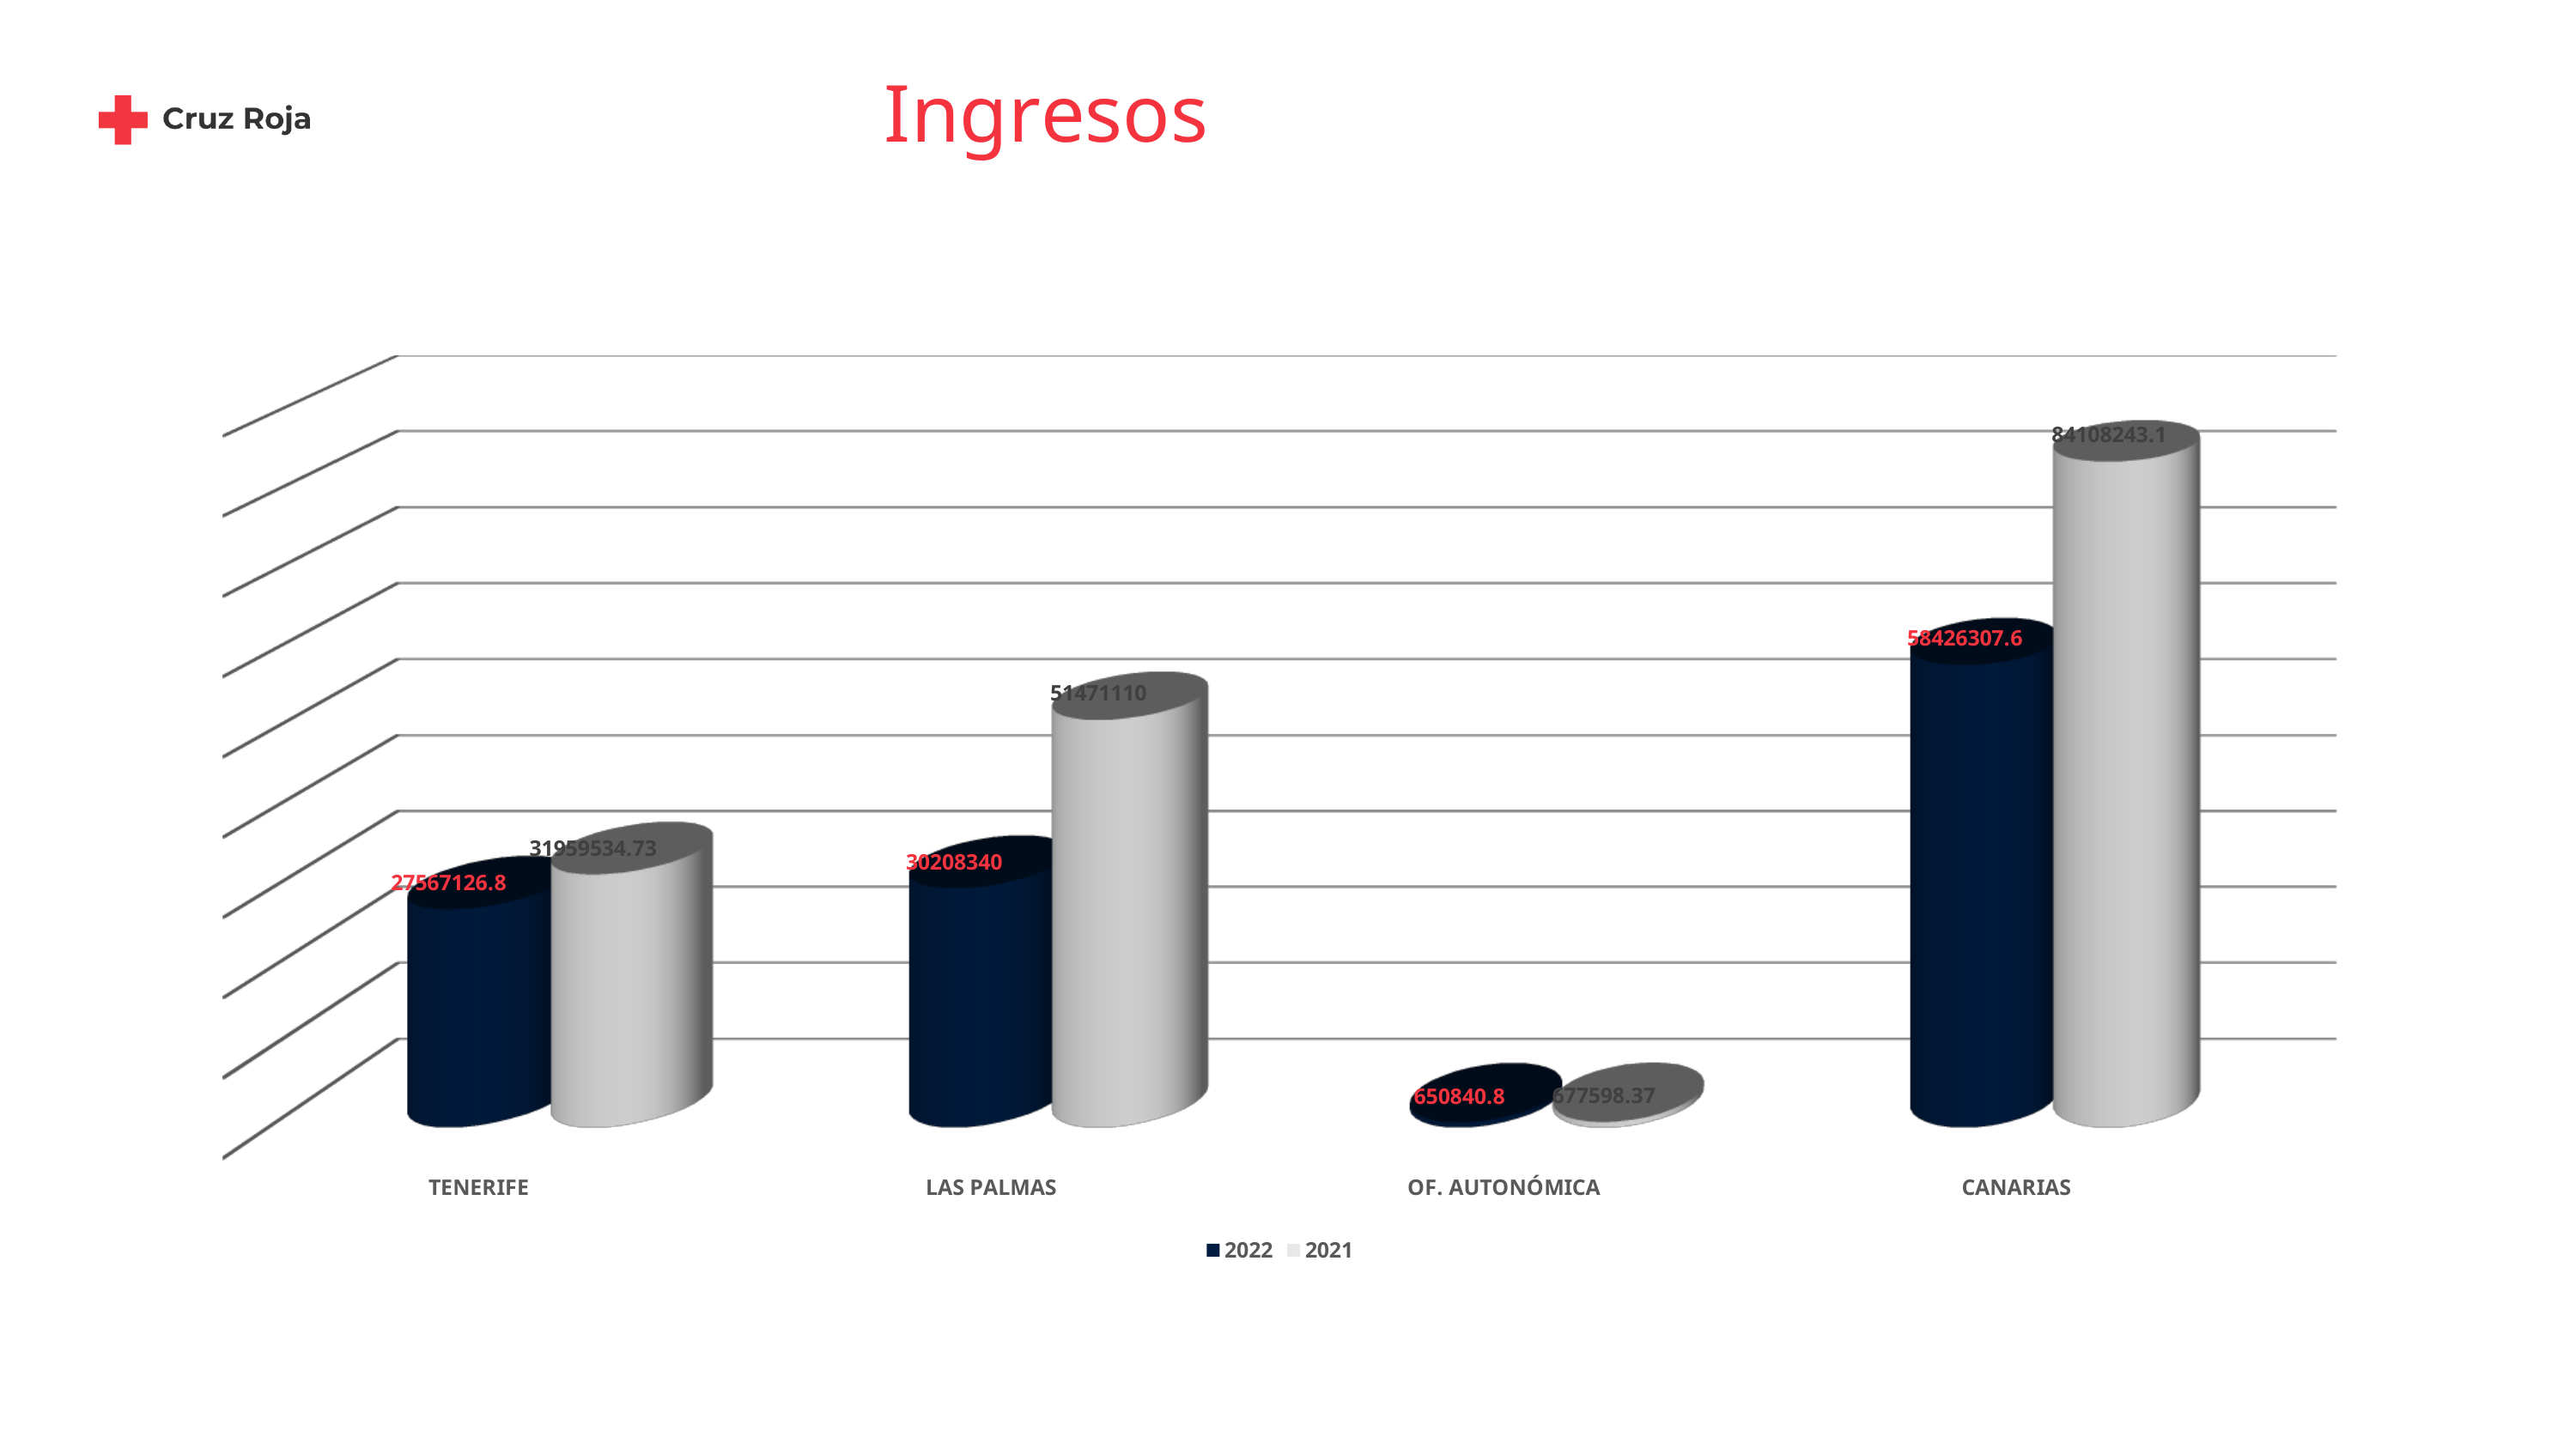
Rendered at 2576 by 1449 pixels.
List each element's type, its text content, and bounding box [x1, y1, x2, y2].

chart [161, 337, 2399, 1270]
text_box Ingresos [871, 75, 2501, 165]
